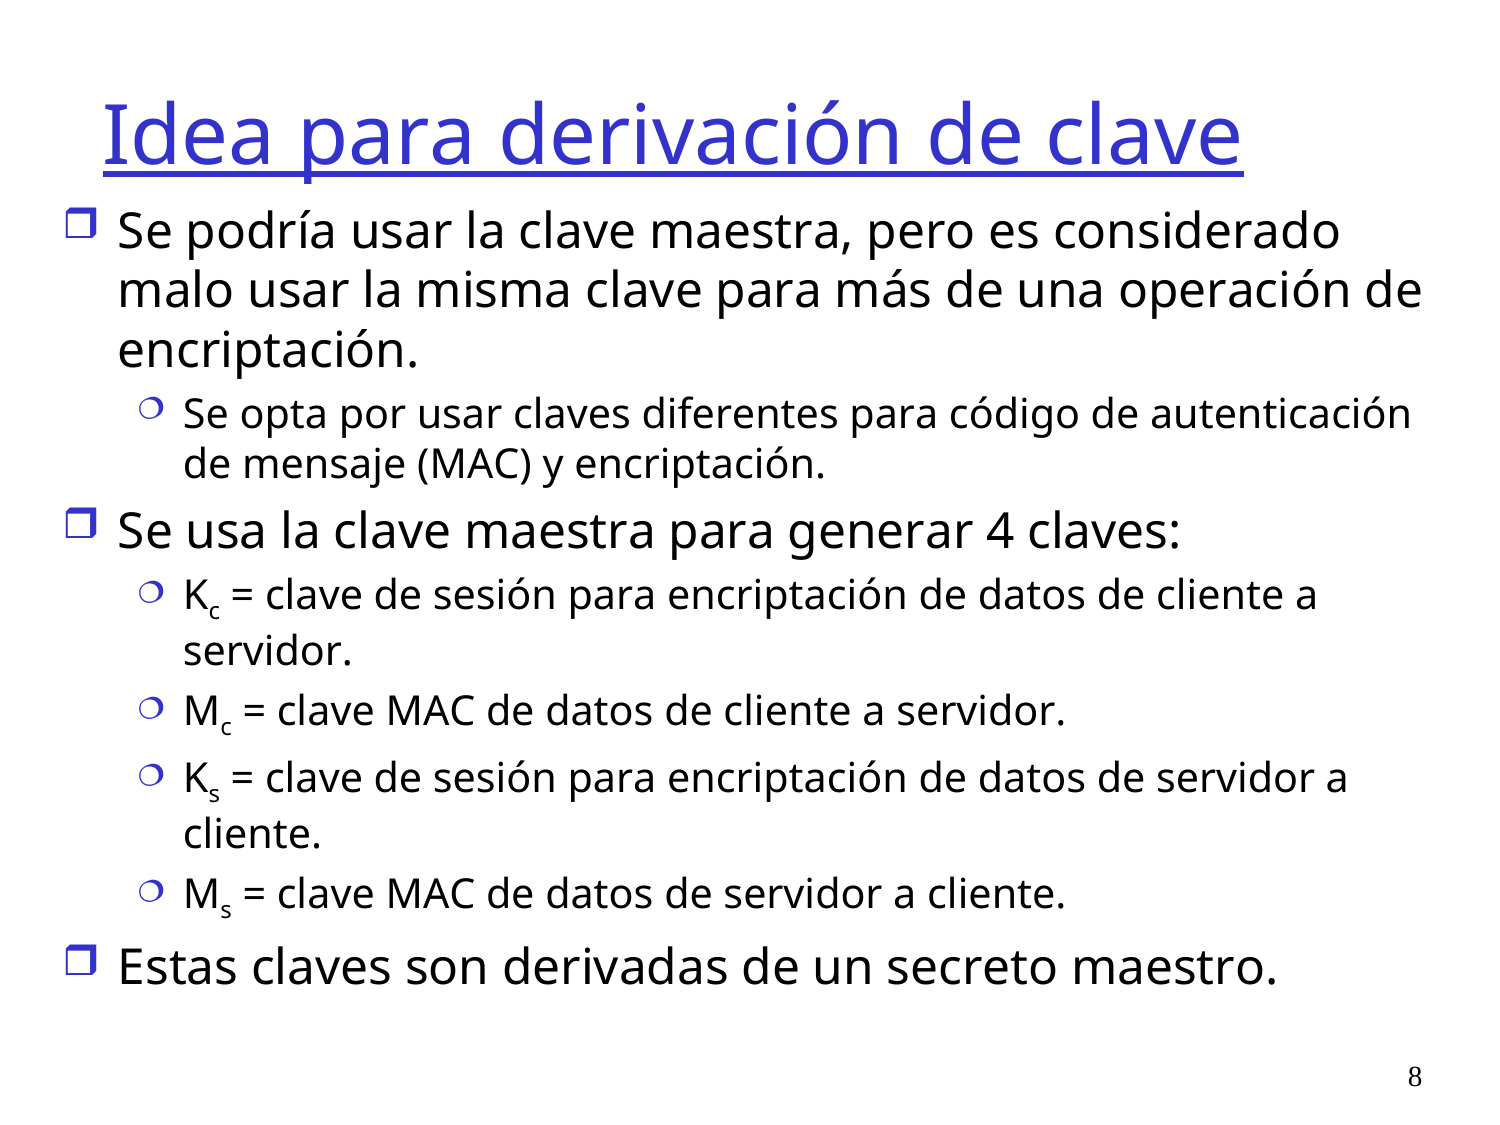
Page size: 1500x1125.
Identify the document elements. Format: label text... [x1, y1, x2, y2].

text_box <number> [1362, 1050, 1438, 1125]
title Idea para derivación de clave [87, 37, 1421, 191]
list Se podría usar la clave maestra, pero es considerado malo usar la misma clave para más de una operación de encriptación. Se opta por usar claves diferentes para código de autenticación de mensaje (MAC) y encriptación. Se usa la clave maestra para generar 4 claves: Kc = clave de sesión para encriptación de datos de cliente a servidor. Mc = clave MAC de datos de cliente a servidor. Ks = clave de sesión para encriptación de datos de servidor a cliente. Ms = clave MAC de datos de servidor a cliente. Estas claves son derivadas de un secreto maestro. [47, 191, 1454, 1011]
